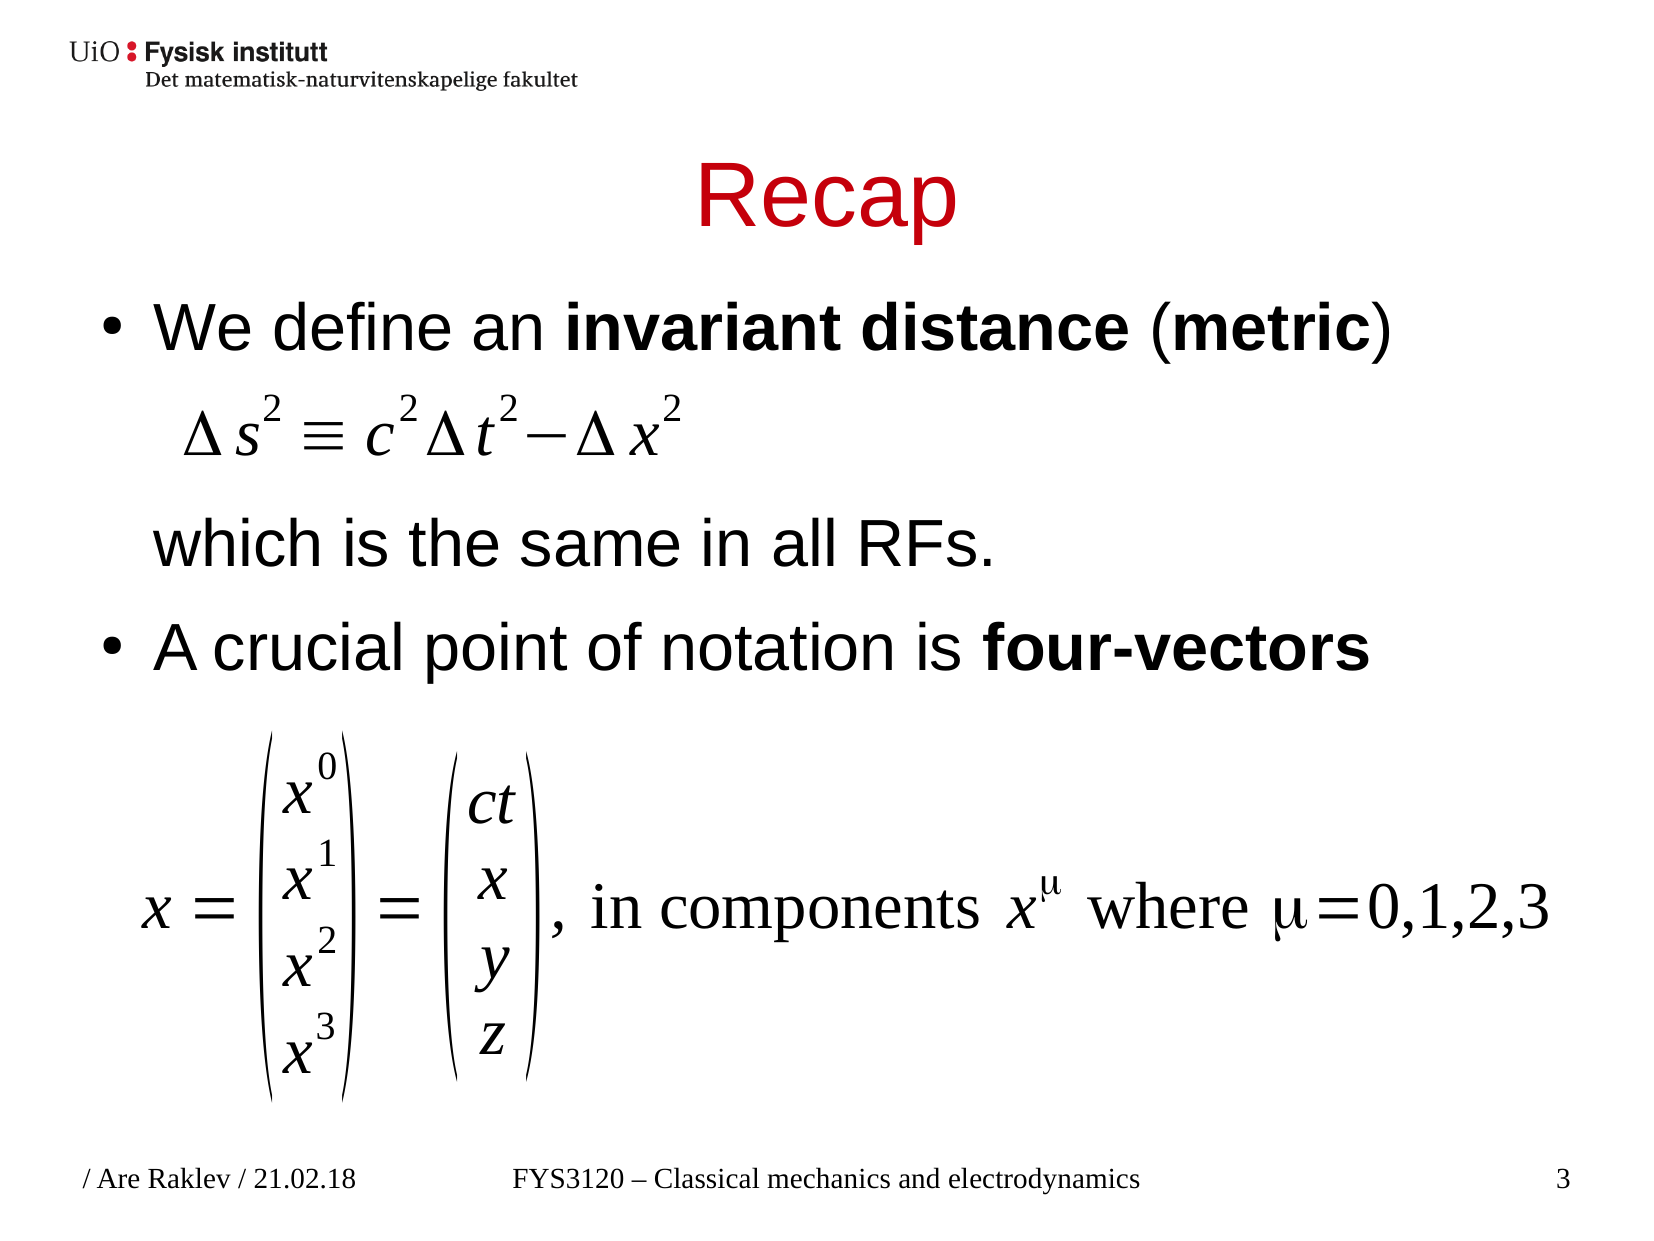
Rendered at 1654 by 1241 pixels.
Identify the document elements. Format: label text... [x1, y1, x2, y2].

chart [175, 386, 689, 471]
list We define an invariant distance (metric) which is the same in all RFs. A crucial point of notation is four-vectors [82, 290, 1571, 1147]
title Recap [82, 90, 1571, 290]
chart [132, 726, 1558, 1107]
picture [68, 37, 581, 93]
